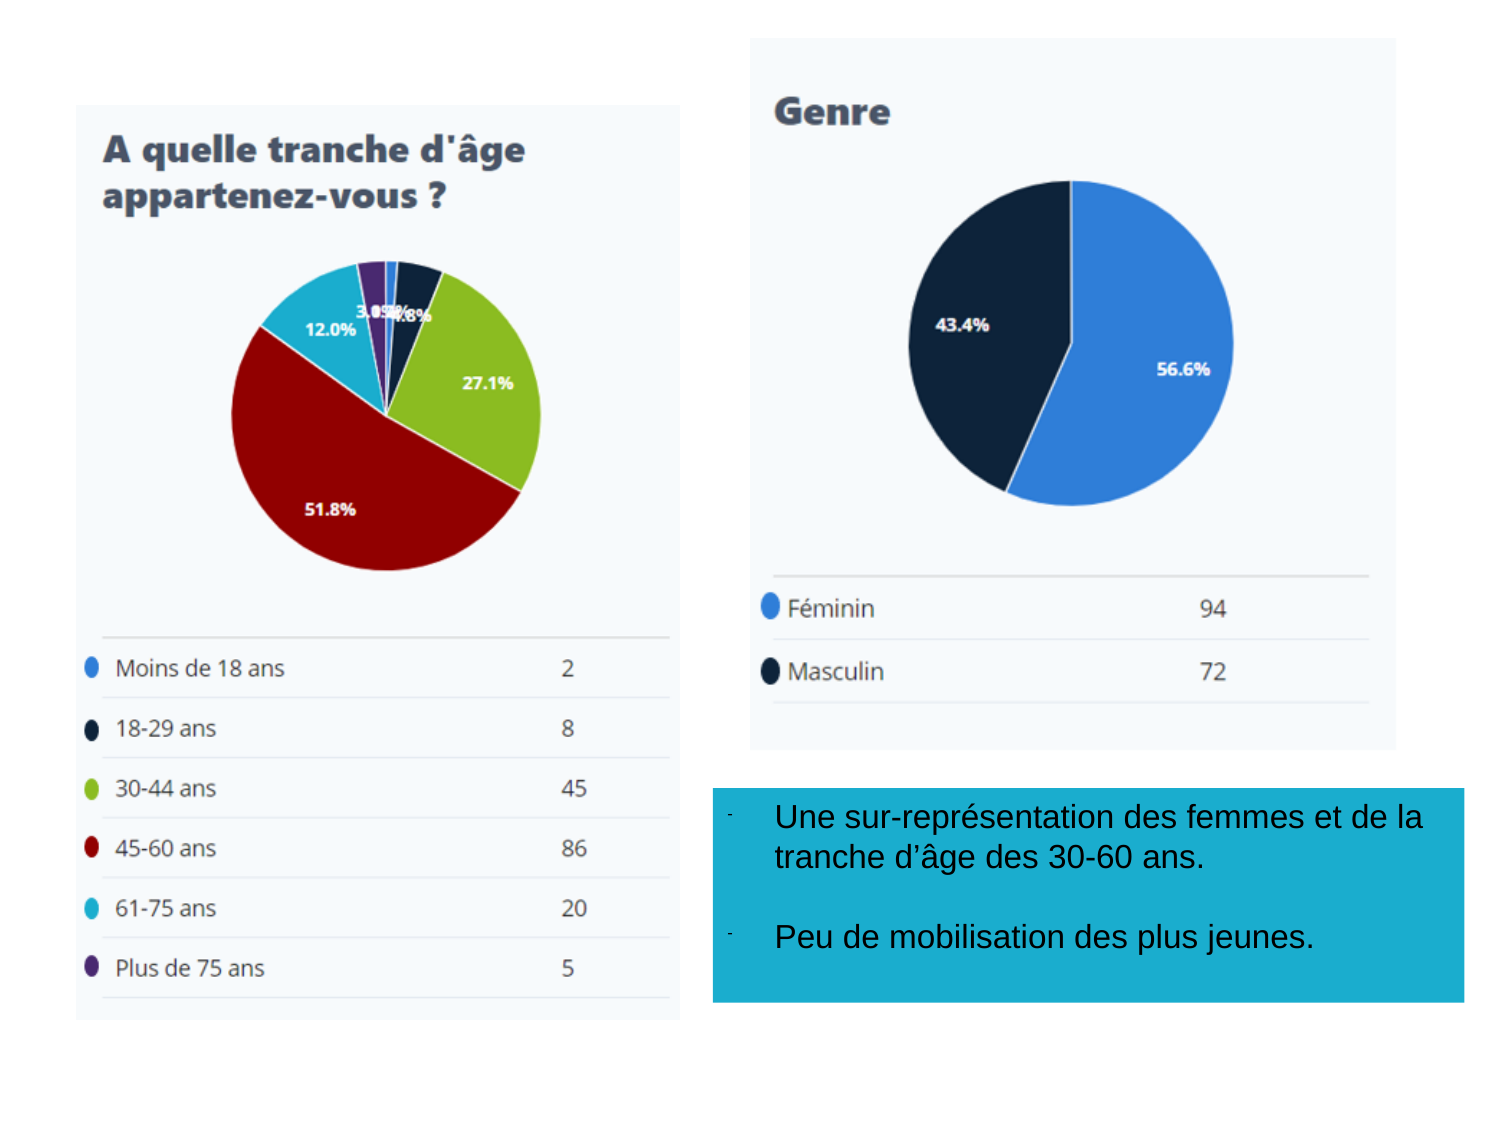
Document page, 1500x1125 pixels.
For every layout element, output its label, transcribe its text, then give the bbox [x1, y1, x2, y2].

text_box Une sur-représentation des femmes et de la tranche d’âge des 30-60 ans. Peu de mobilisation des plus jeunes. [712, 788, 1465, 1003]
picture [76, 105, 680, 1020]
picture [750, 38, 1401, 755]
